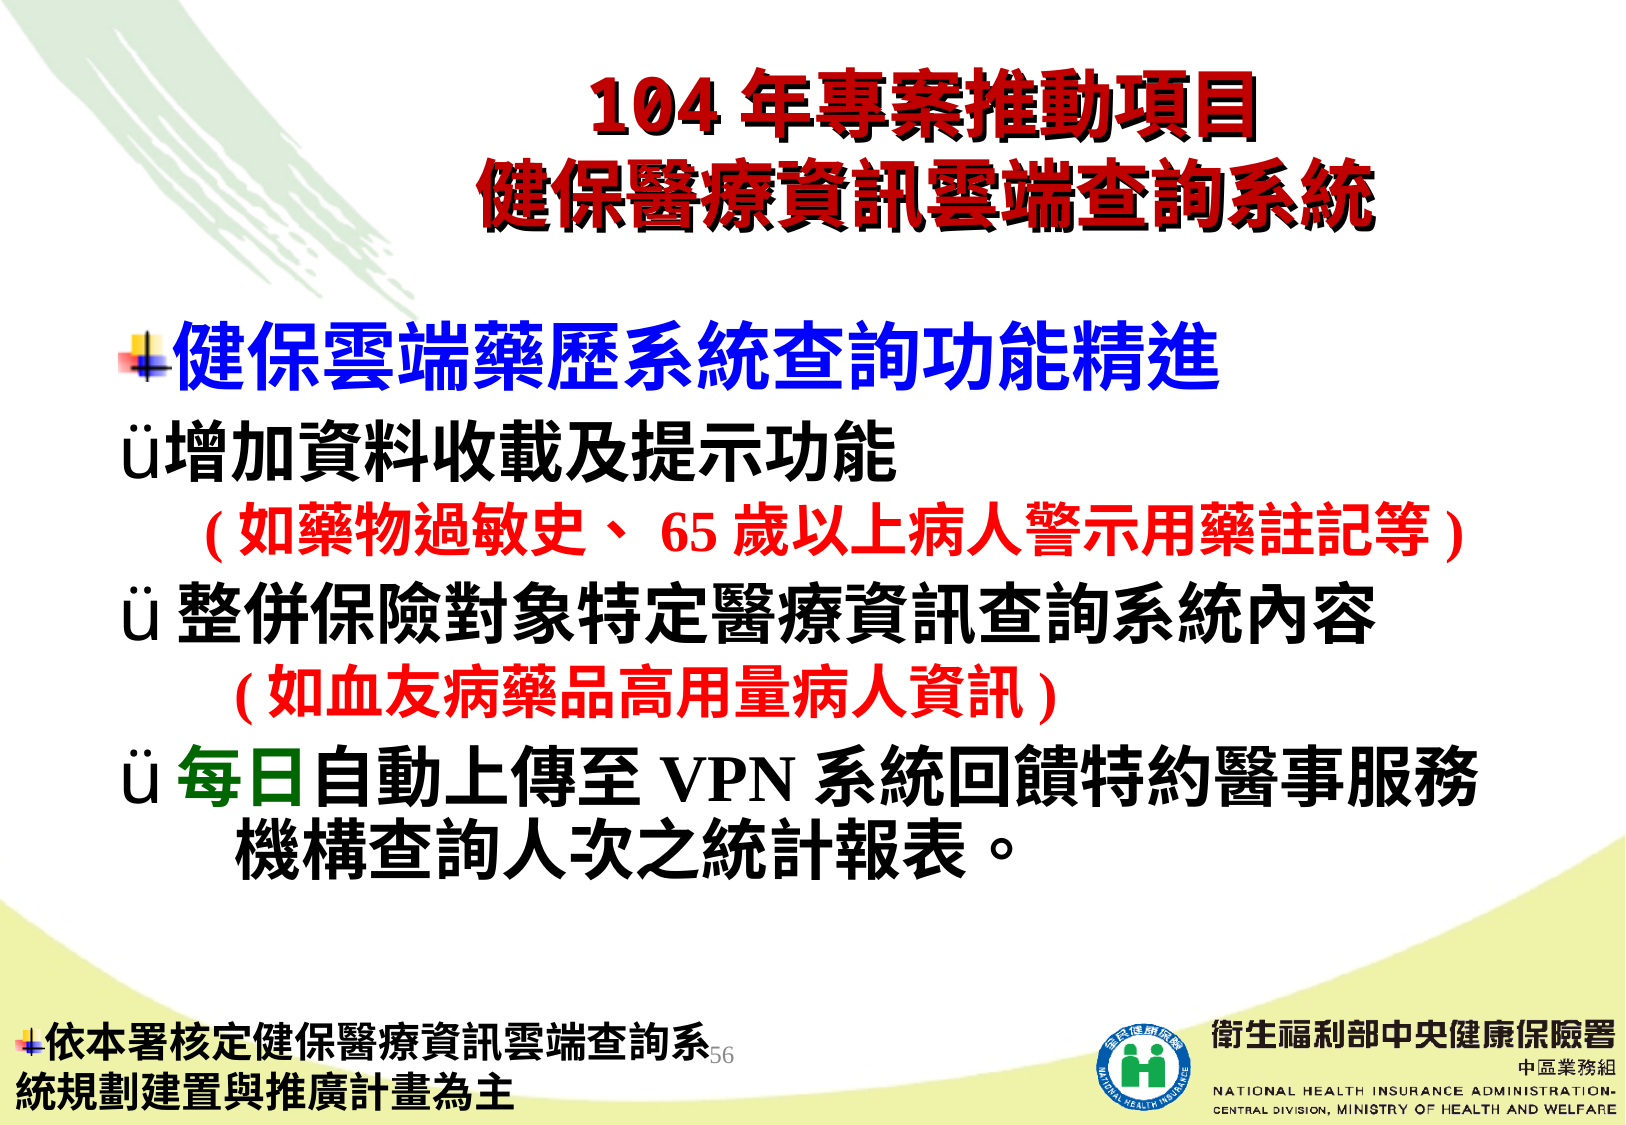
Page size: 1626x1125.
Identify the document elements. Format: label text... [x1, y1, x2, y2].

text_box 依本署核定健保醫療資訊雲端查詢系 統規劃建置與推廣計畫為主 [0, 1009, 1084, 1124]
text_box 健保雲端藥歷系統查詢功能精進 增加資料收載及提示功能 (如藥物過敏史、65歲以上病人警示用藥註記等) 整併保險對象特定醫療資訊查詢系統內容 (如血友病藥品高用量病人資訊) 每日自動上傳至VPN系統回饋特約醫事服務機構查詢人次之統計報表。 [103, 302, 1557, 899]
title 104年專案推動項目 健保醫療資訊雲端查詢系統 [304, 42, 1544, 251]
